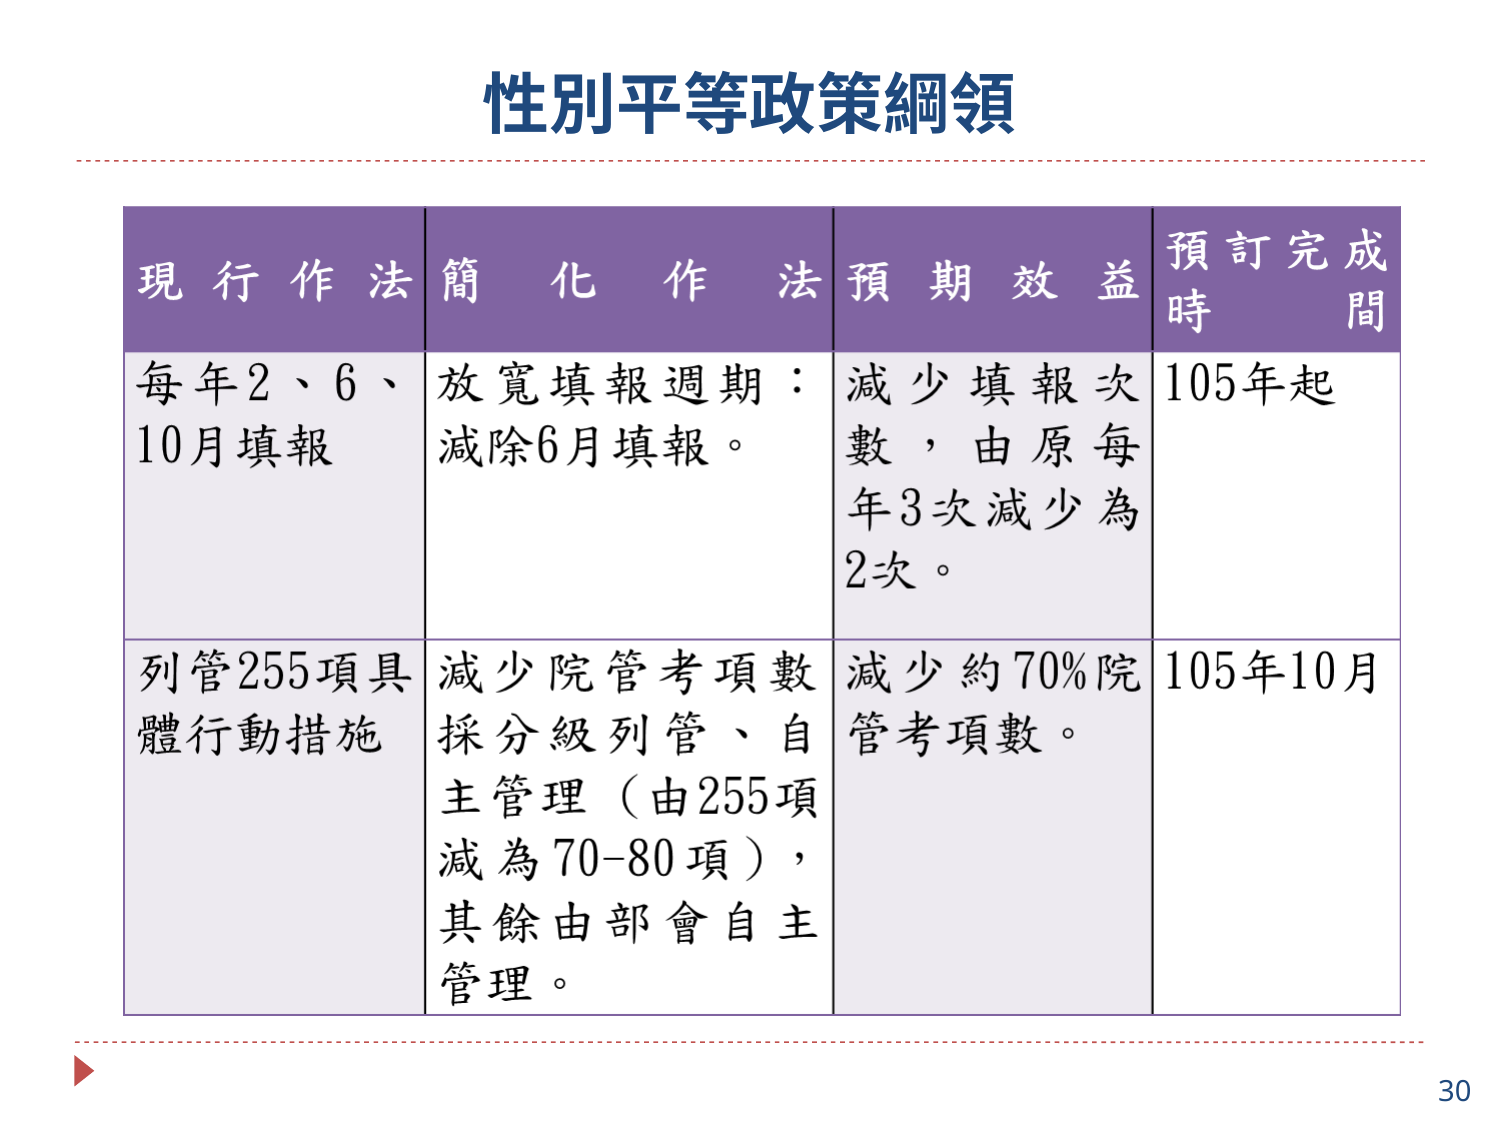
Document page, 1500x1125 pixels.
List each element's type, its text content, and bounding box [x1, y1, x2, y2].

text_box 30 [1423, 1065, 1500, 1125]
picture [123, 201, 1401, 1042]
title 性別平等政策綱領 [75, 24, 1426, 150]
